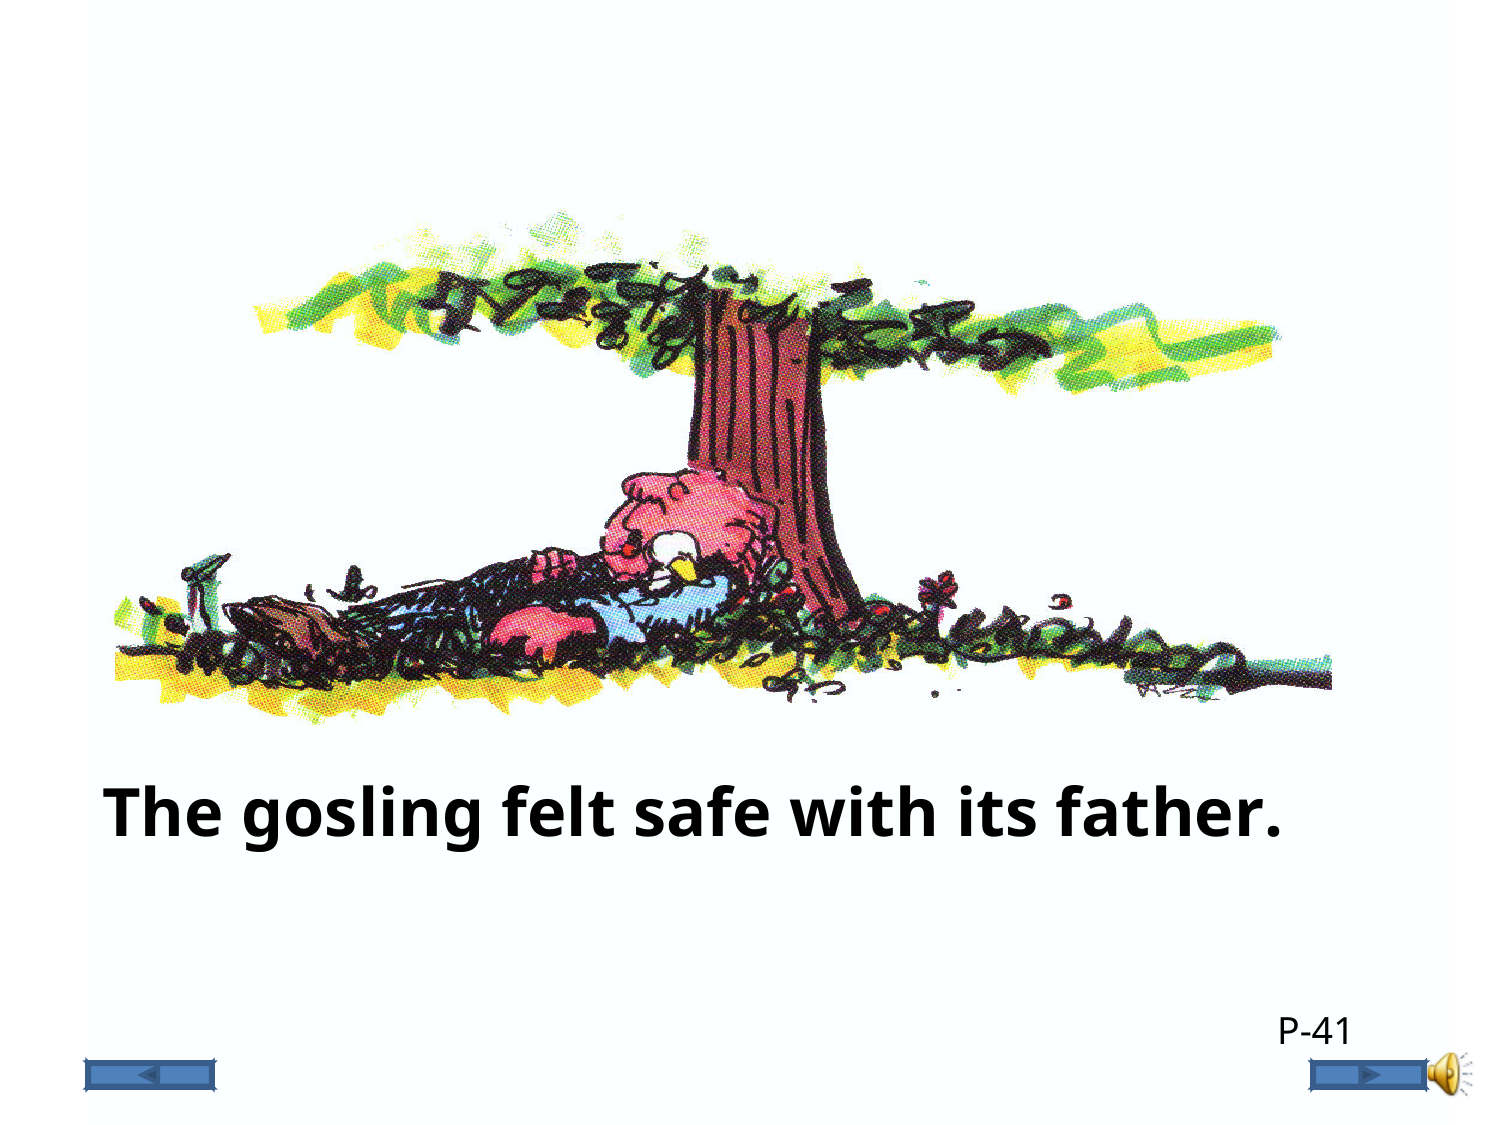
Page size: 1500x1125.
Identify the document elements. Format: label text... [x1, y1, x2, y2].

text_box [1313, 1062, 1426, 1088]
text_box P-41 [1262, 999, 1375, 1061]
picture [87, 0, 1477, 1125]
text_box The gosling felt safe with its father. [87, 762, 1426, 858]
text_box [89, 1062, 213, 1088]
